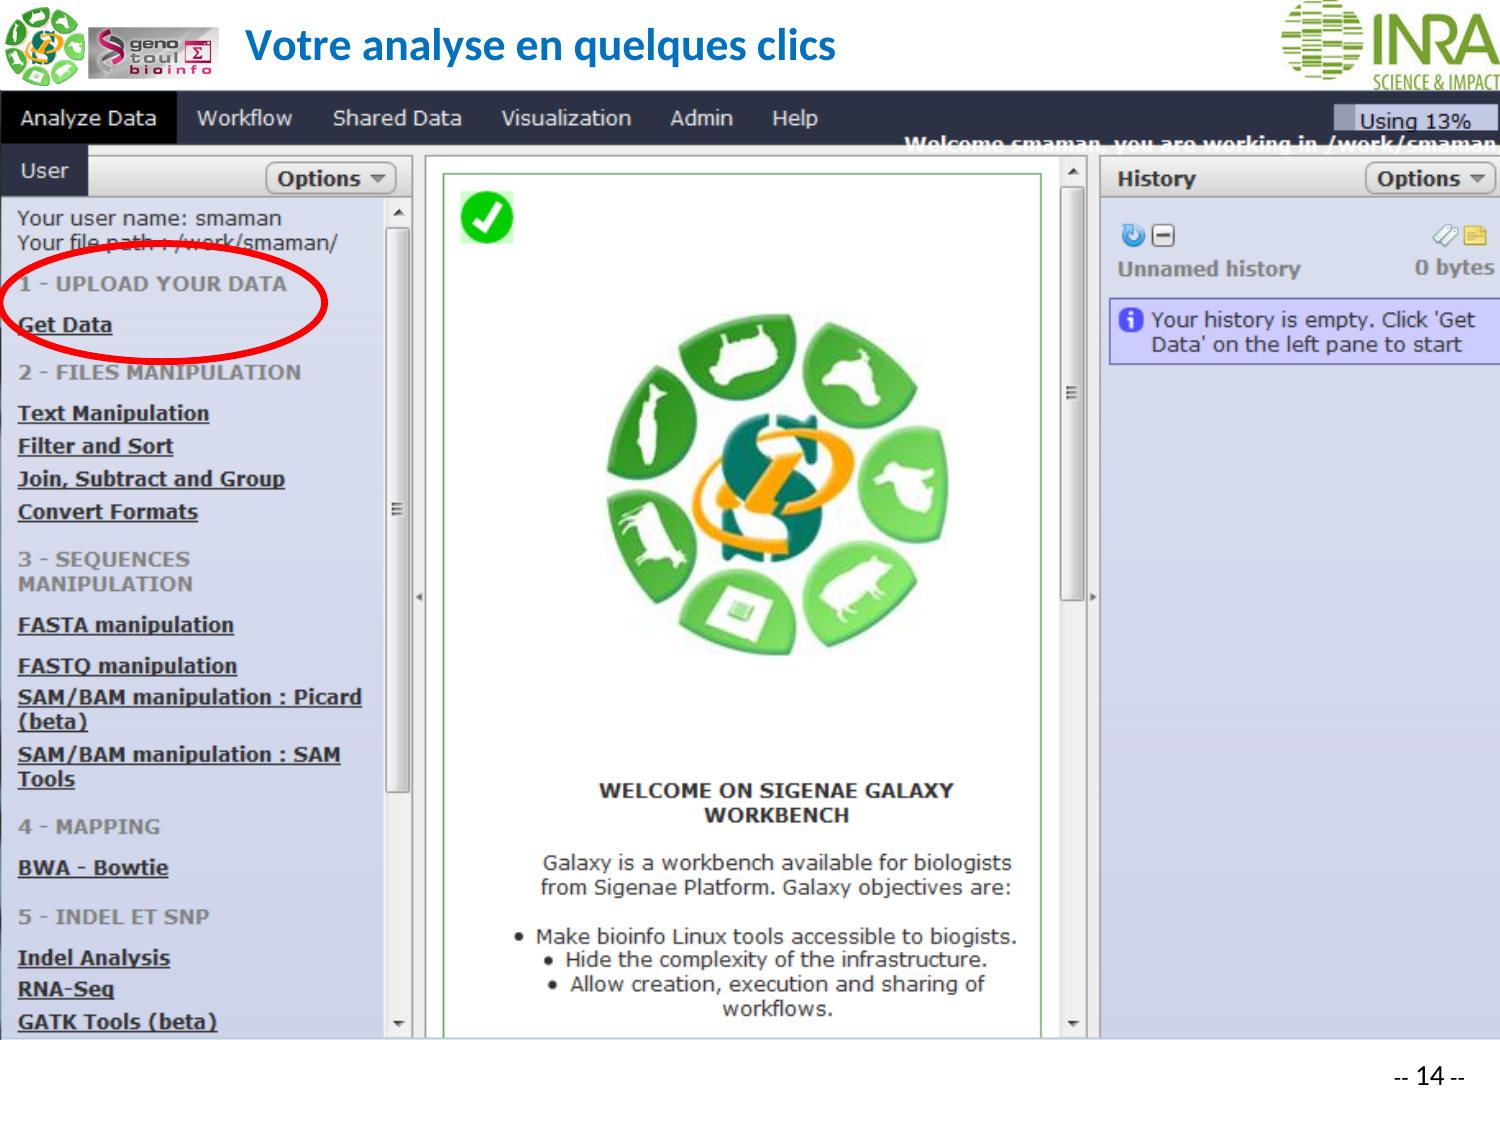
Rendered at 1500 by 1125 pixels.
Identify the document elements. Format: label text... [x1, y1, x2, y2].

text_box Votre analyse en quelques clics [230, 19, 1400, 90]
picture [88, 27, 219, 79]
picture [0, 0, 1500, 1040]
picture [4, 247, 321, 358]
picture [5, 7, 85, 86]
